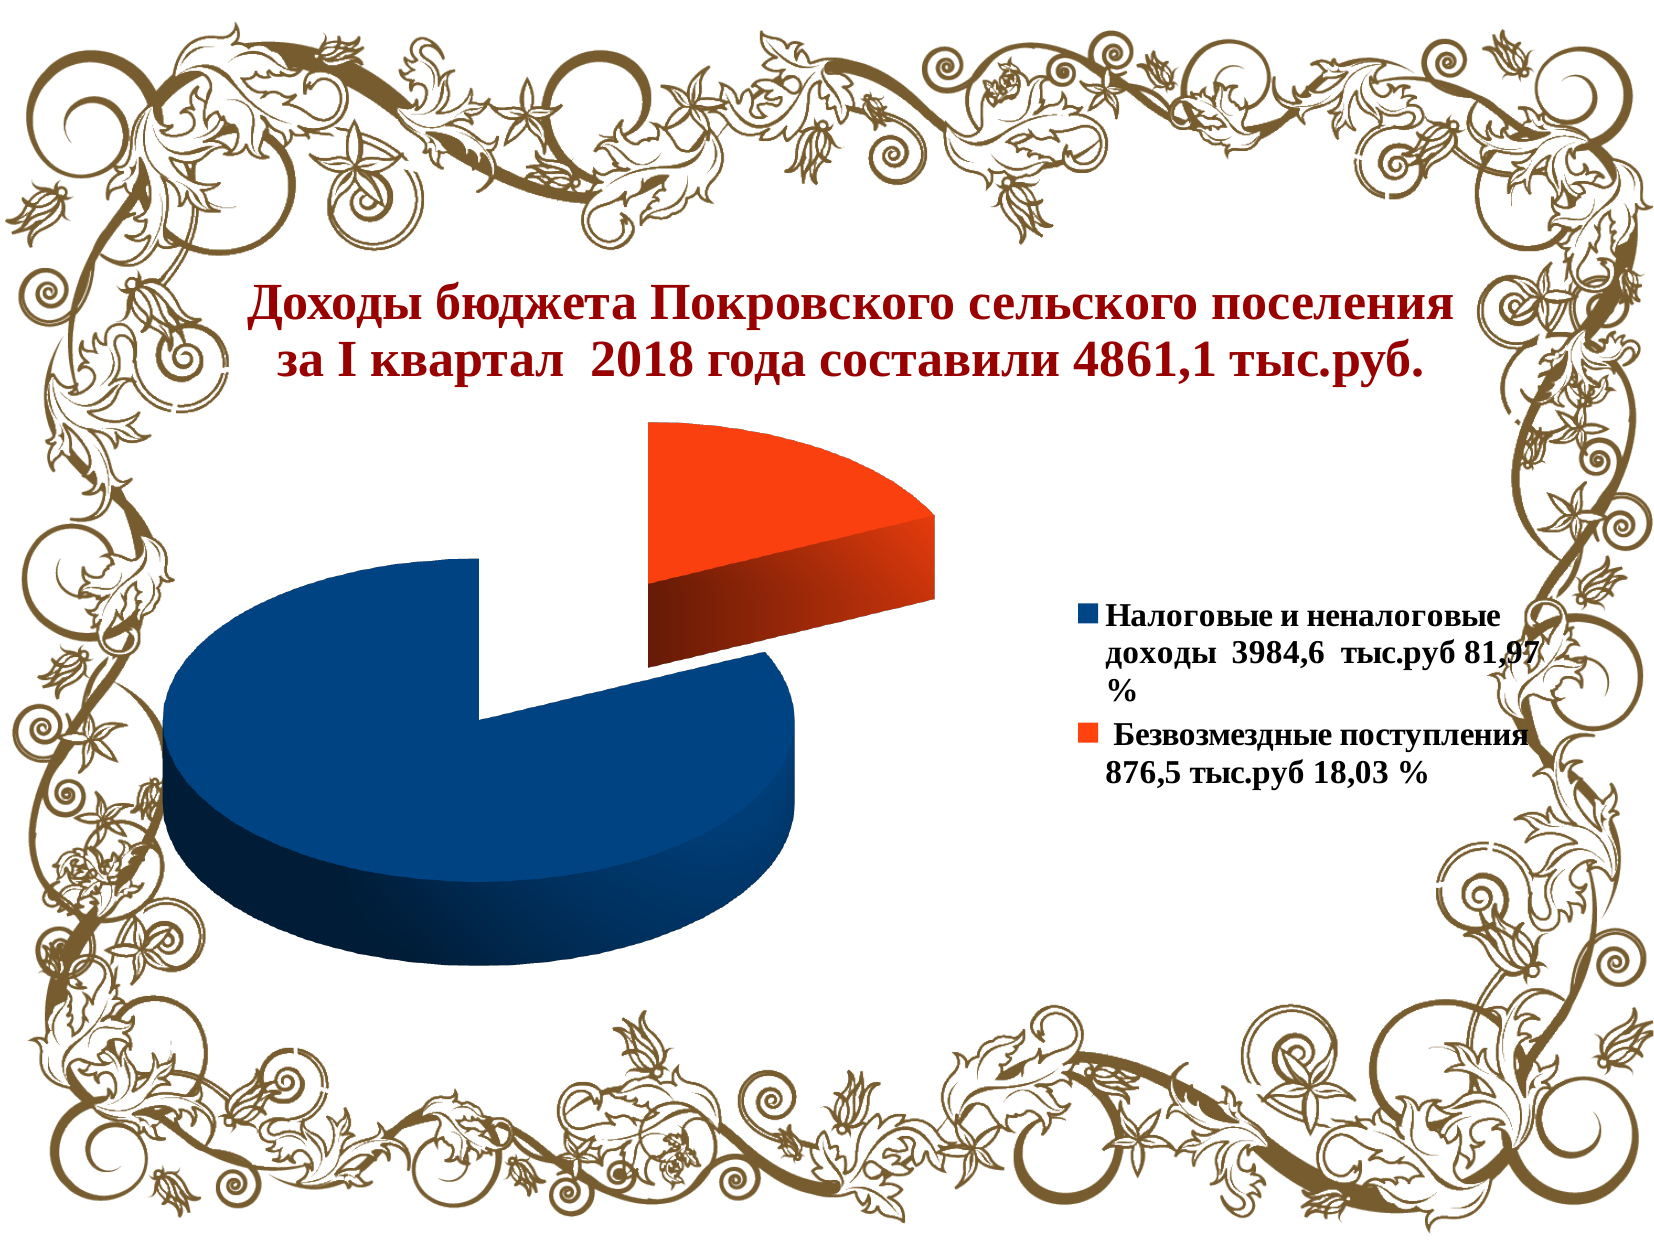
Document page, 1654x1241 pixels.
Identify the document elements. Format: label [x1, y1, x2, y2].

picture [5, 21, 1654, 1234]
chart [59, 236, 1565, 1152]
